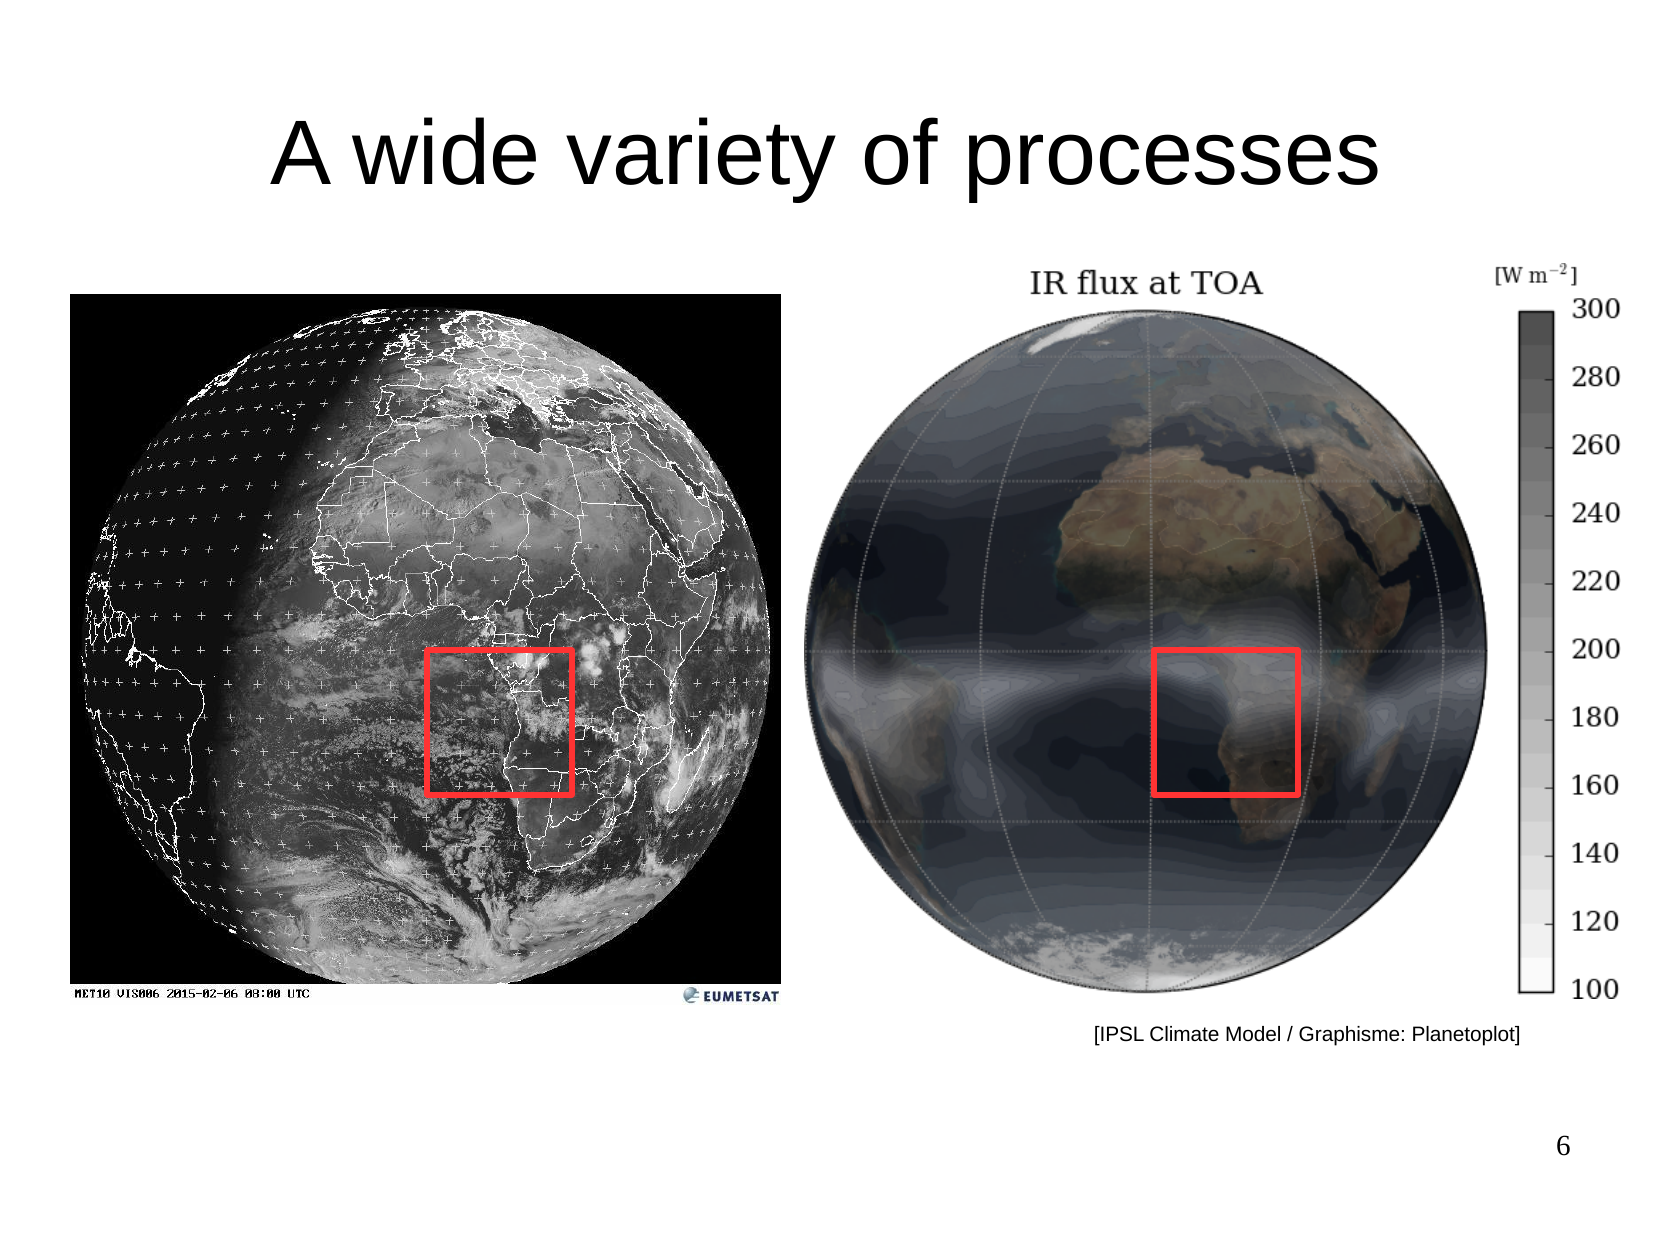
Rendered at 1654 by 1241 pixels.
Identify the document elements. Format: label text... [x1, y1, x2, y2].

picture [70, 294, 781, 1005]
title A wide variety of processes [82, 49, 1571, 257]
picture [804, 263, 1621, 999]
text_box [IPSL Climate Model / Graphisme: Planetoplot] [1079, 1015, 1536, 1055]
